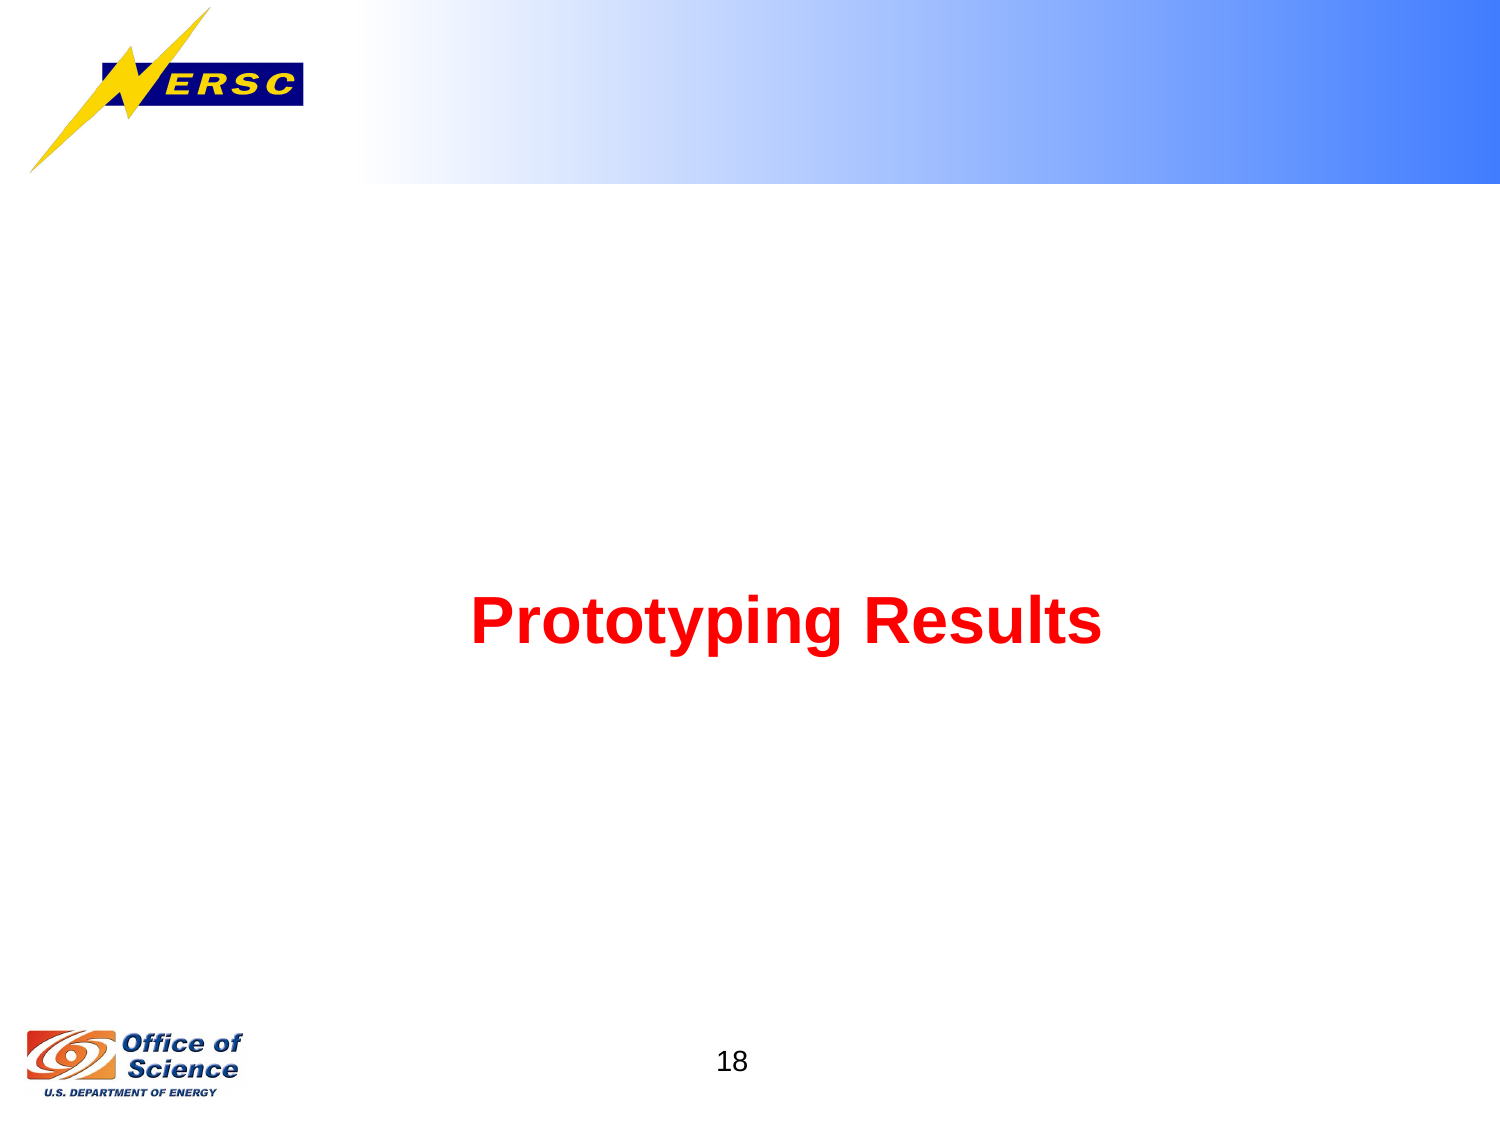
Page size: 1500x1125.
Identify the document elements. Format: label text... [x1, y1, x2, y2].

picture [0, 0, 352, 182]
subtitle Prototyping Results [112, 240, 1388, 1001]
picture [22, 1026, 246, 1100]
